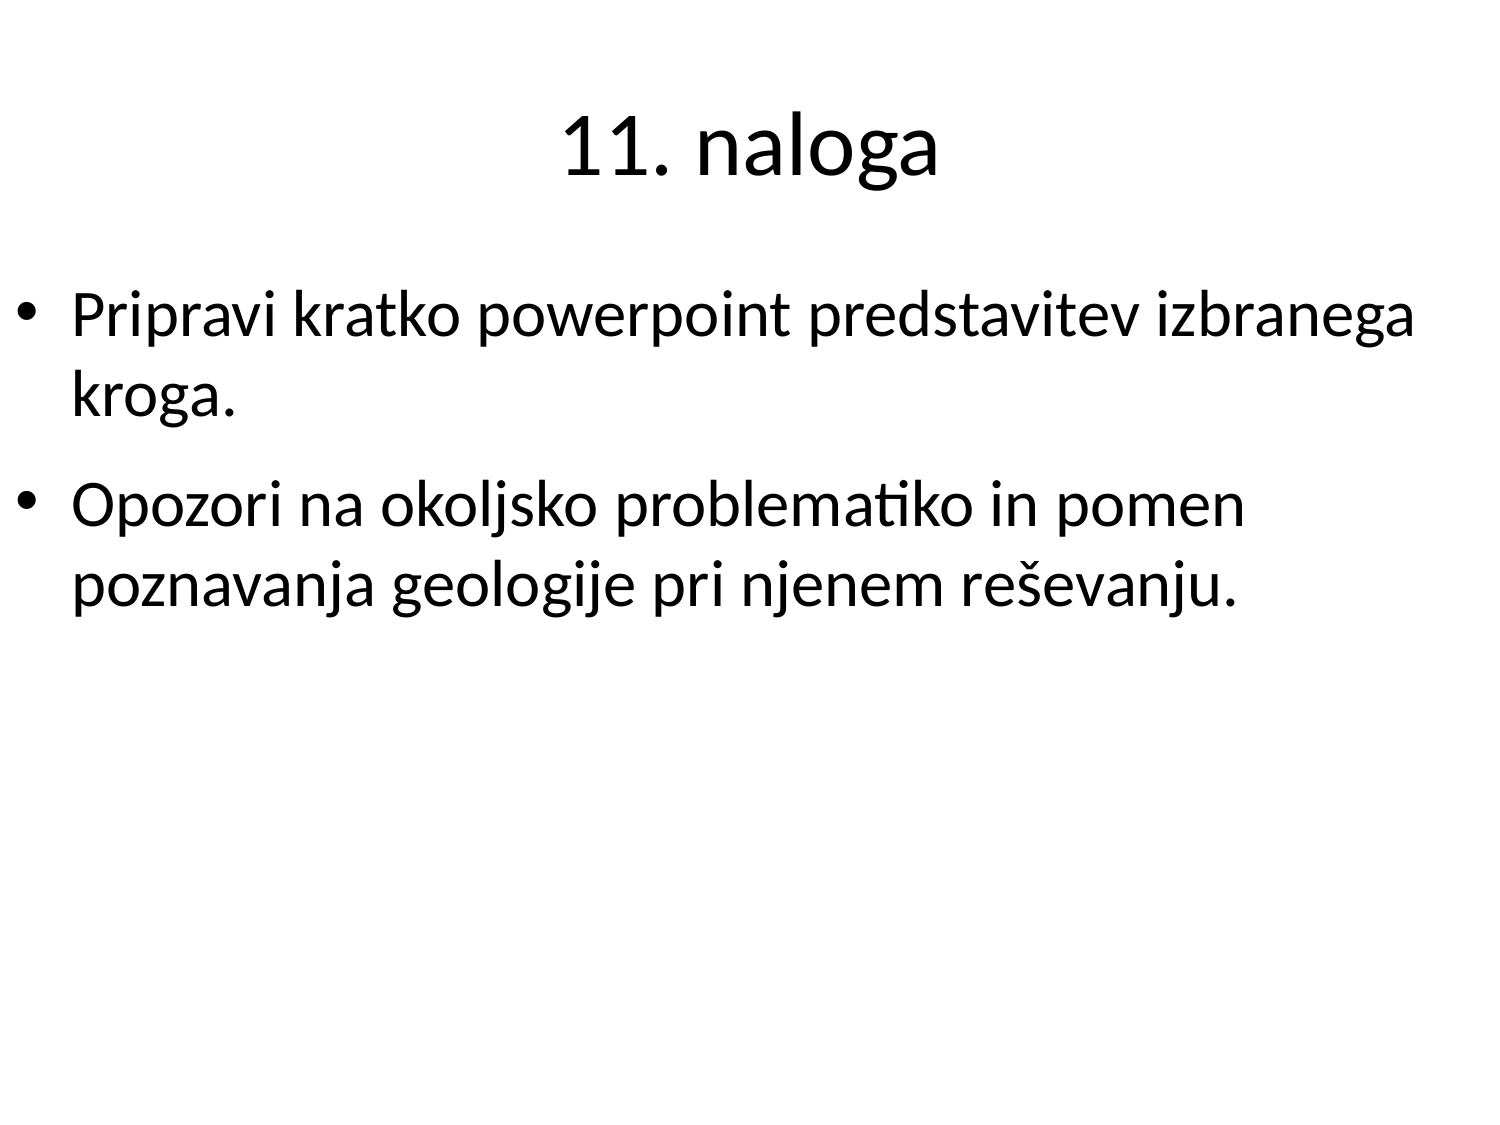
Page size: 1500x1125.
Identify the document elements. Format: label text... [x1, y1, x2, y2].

title 11. naloga [75, 45, 1425, 233]
list Pripravi kratko powerpoint predstavitev izbranega kroga. Opozori na okoljsko problematiko in pomen poznavanja geologije pri njenem reševanju. [0, 262, 1500, 1005]
